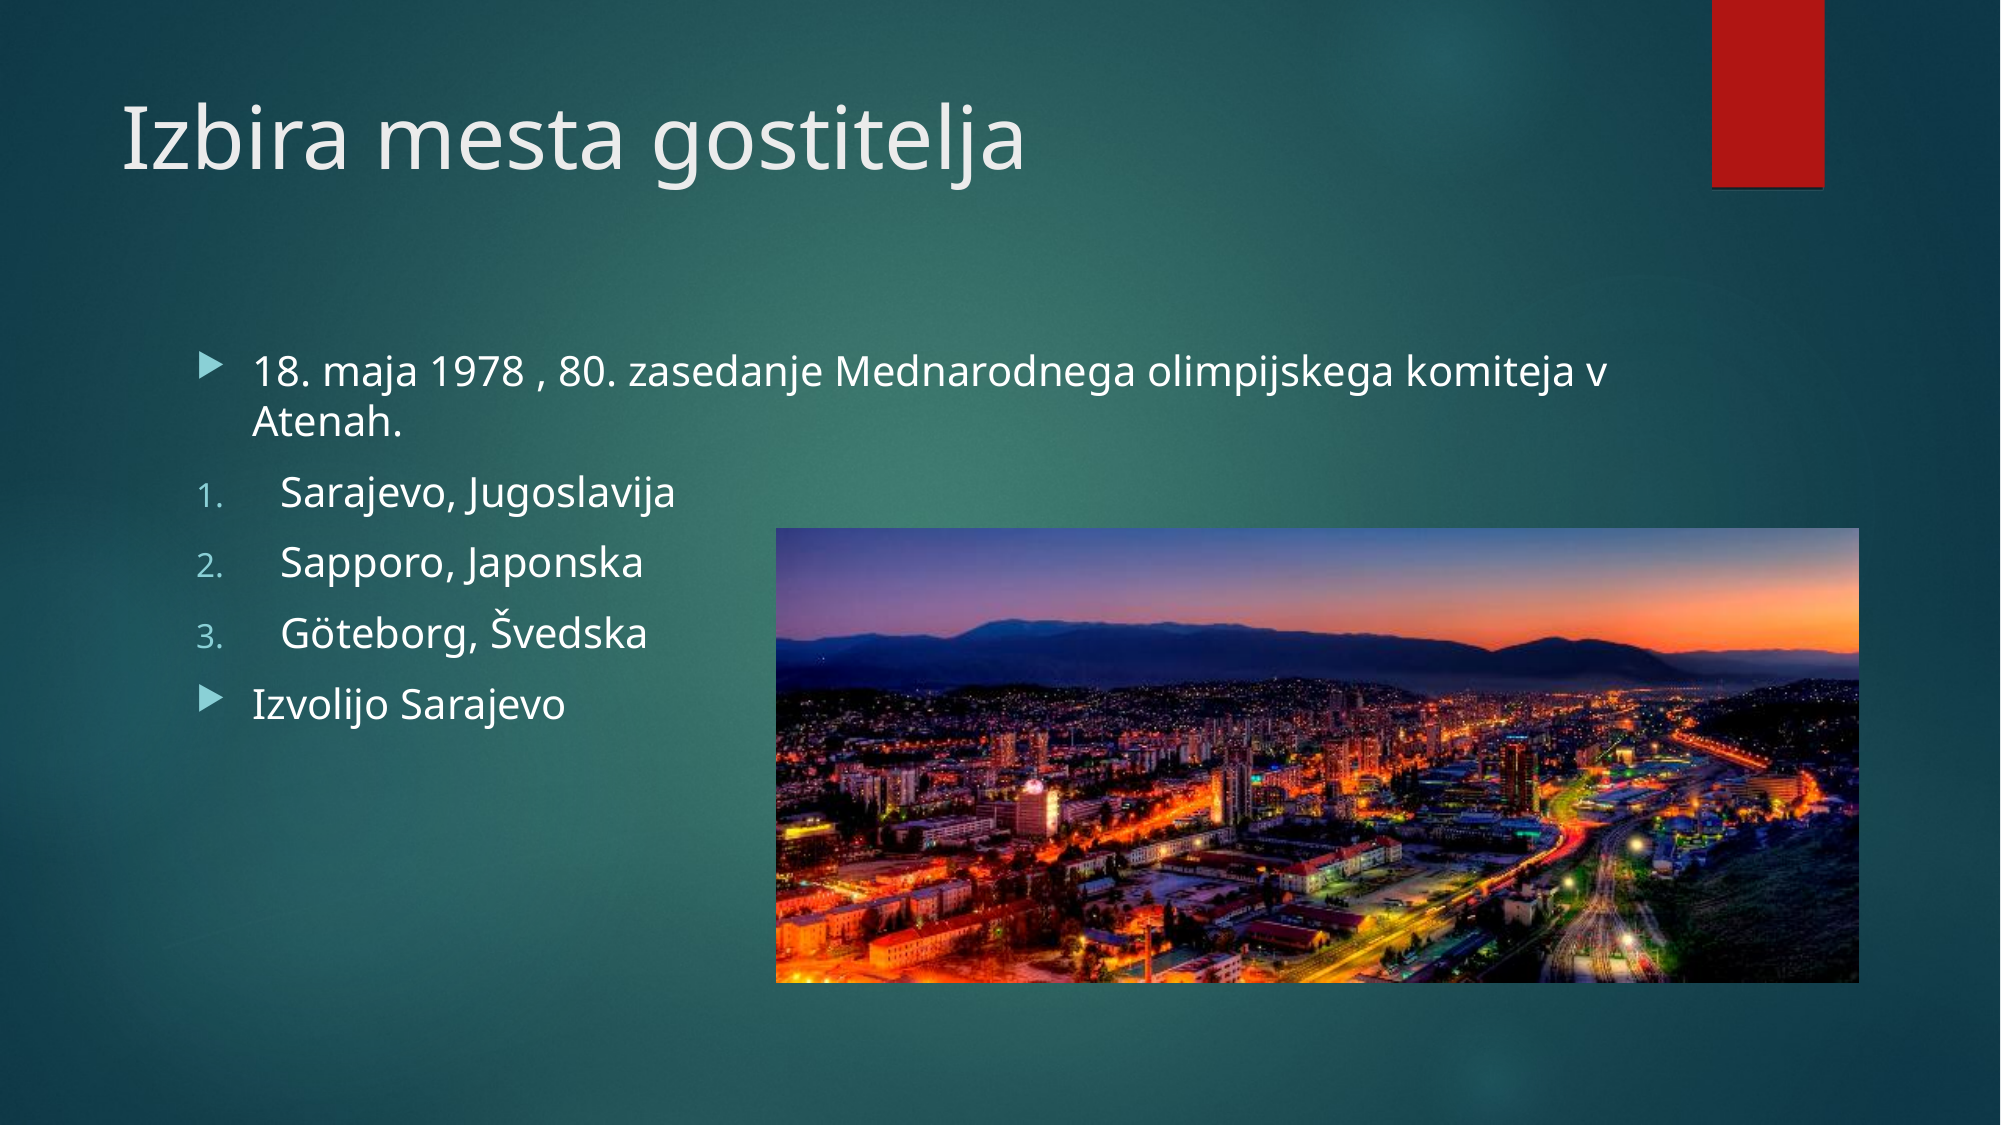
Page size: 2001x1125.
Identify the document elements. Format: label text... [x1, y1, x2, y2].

list 18. maja 1978 , 80. zasedanje Mednarodnega olimpijskega komiteja v Atenah. Sarajevo, Jugoslavija Sapporo, Japonska Göteborg, Švedska Izvolijo Sarajevo [181, 336, 1649, 1025]
picture [0, 0, 2001, 1125]
title Izbira mesta gostitelja [106, 74, 1649, 304]
